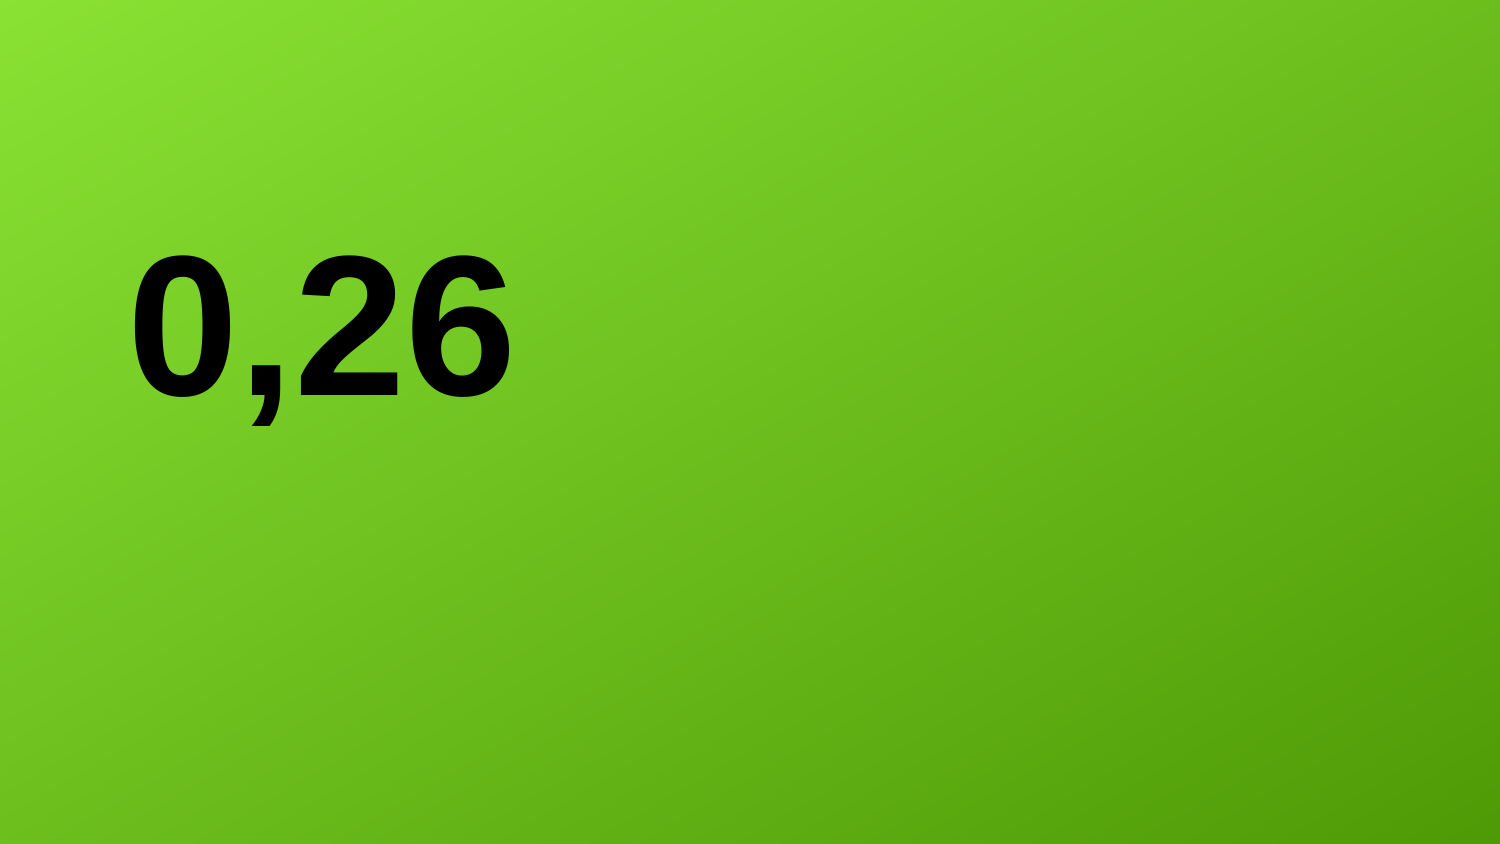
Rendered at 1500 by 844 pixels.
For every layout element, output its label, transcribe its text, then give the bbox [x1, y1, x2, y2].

title 0,26 [112, 259, 1388, 450]
